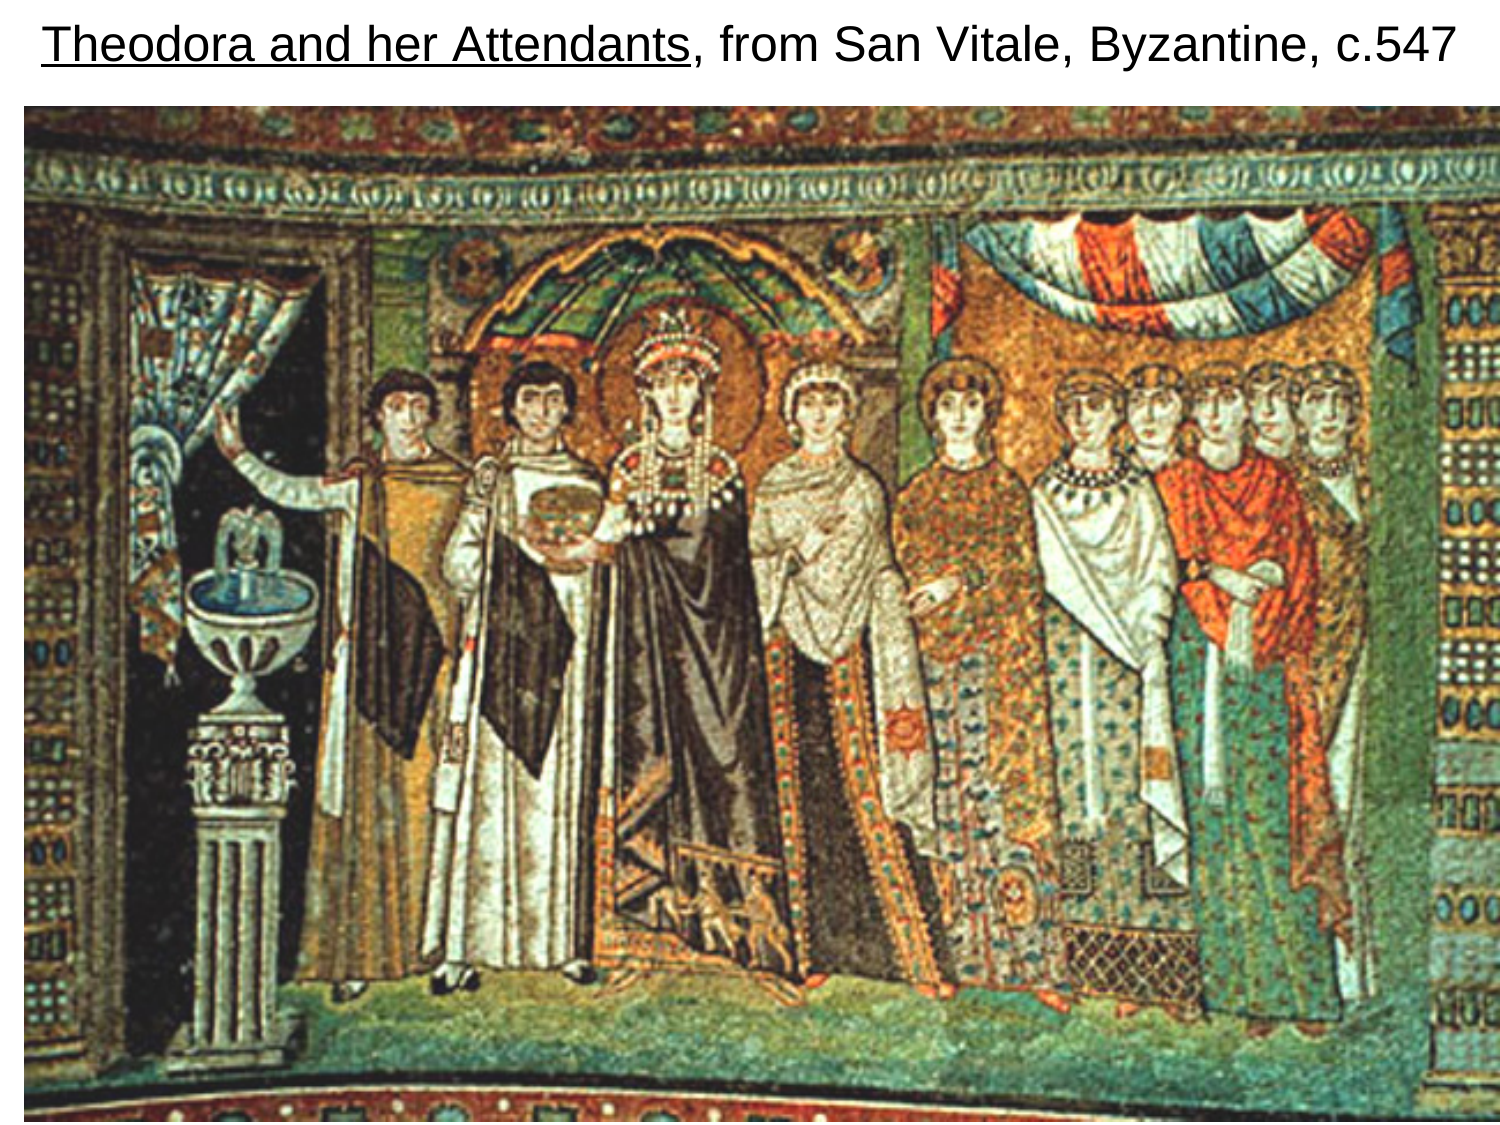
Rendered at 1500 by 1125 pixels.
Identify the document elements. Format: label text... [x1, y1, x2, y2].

picture [24, 106, 1500, 1122]
title Theodora and her Attendants, from San Vitale, Byzantine, c.547 [0, 0, 1500, 88]
